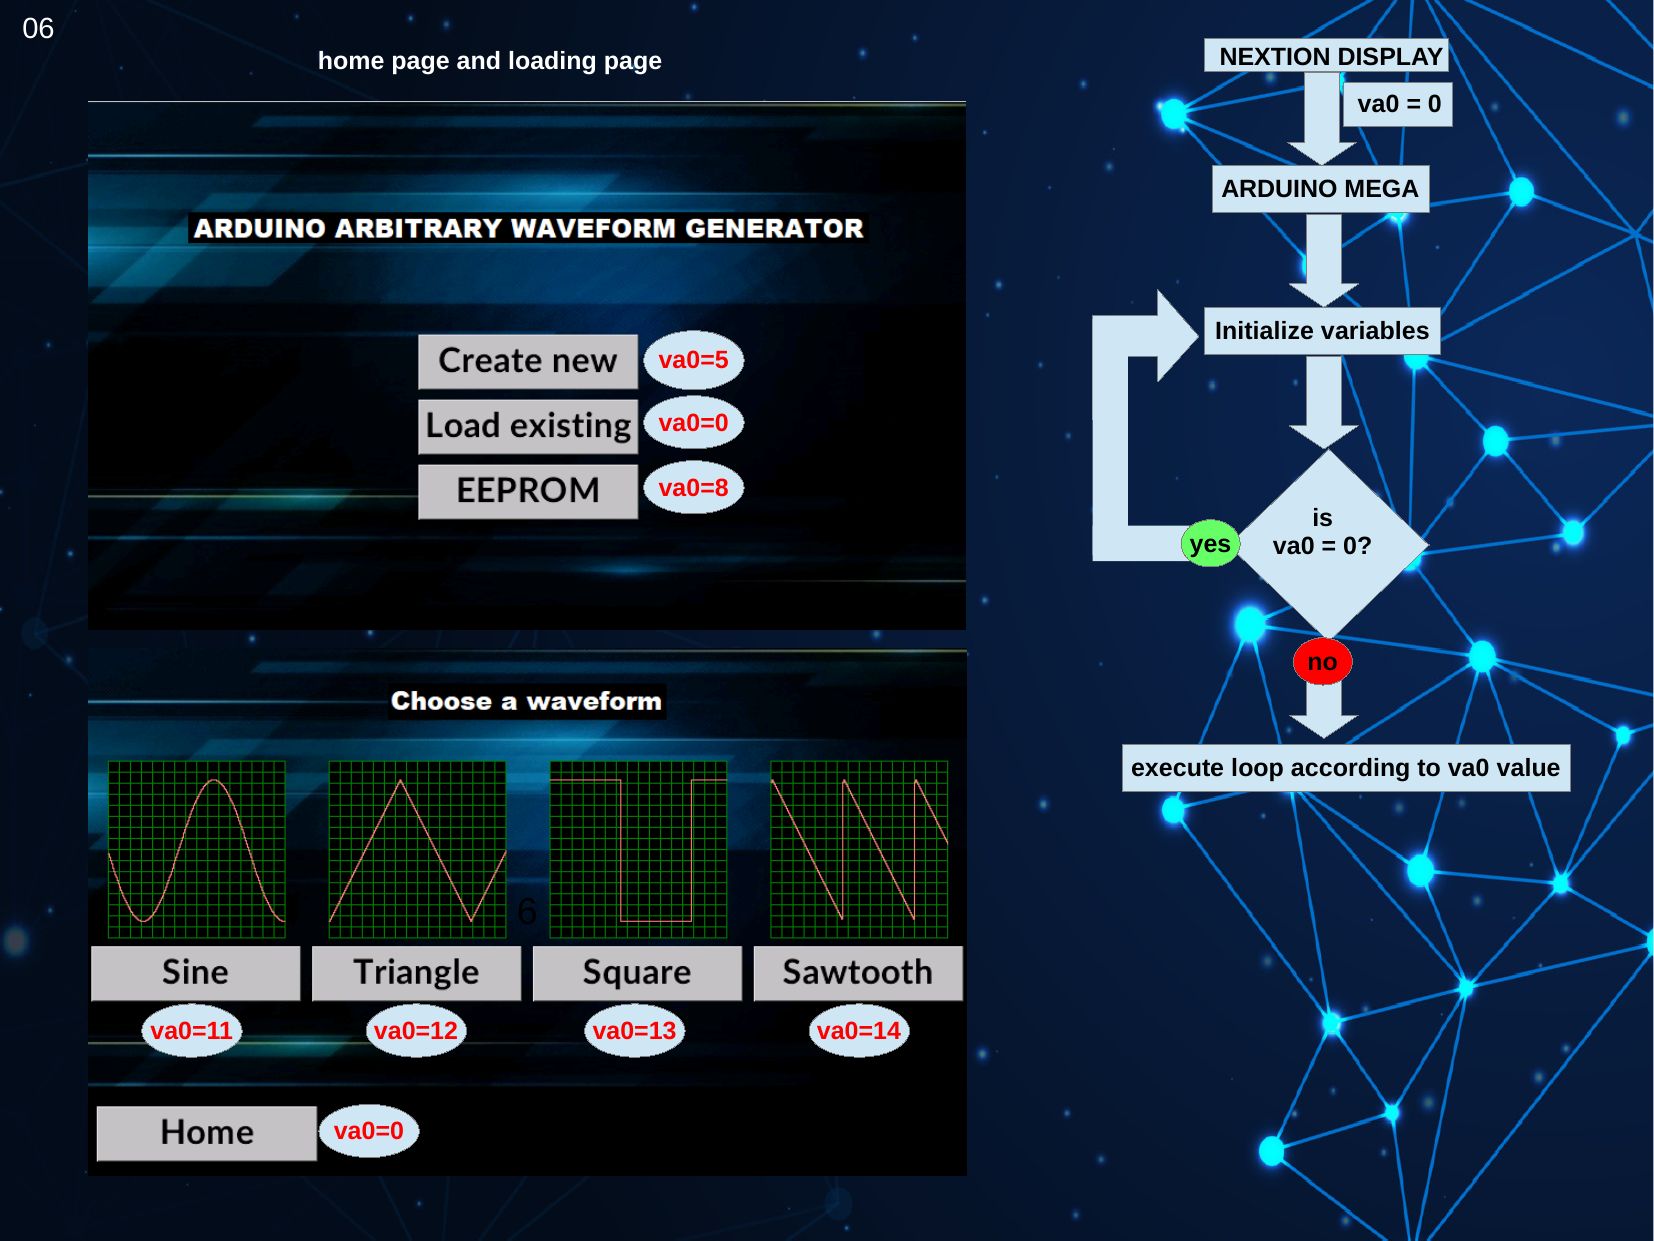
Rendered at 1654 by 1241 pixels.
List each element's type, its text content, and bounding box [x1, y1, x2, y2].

text_box ARDUINO MEGA [1212, 165, 1430, 213]
text_box home page and loading page [303, 39, 686, 83]
text_box Initialize variables [1204, 307, 1441, 355]
title 06 [6, 5, 71, 48]
text_box [1289, 681, 1359, 739]
text_box [1289, 214, 1359, 307]
text_box va0=11 [141, 1003, 243, 1058]
text_box va0=14 [809, 1003, 910, 1058]
text_box va0=12 [366, 1003, 467, 1058]
text_box va0=13 [584, 1003, 686, 1058]
text_box [1092, 289, 1199, 562]
text_box yes [1181, 519, 1241, 567]
text_box va0 = 0 [1343, 90, 1457, 127]
text_box NEXTION DISPLAY [1204, 35, 1458, 90]
text_box va0=8 [643, 460, 745, 514]
text_box is va0 = 0? [1258, 496, 1400, 569]
text_box [1237, 516, 1430, 638]
text_box [1289, 356, 1359, 449]
text_box va0=0 [318, 1104, 420, 1158]
text_box va0=5 [643, 330, 745, 390]
text_box [1279, 448, 1378, 496]
picture [0, 0, 1654, 1241]
text_box [1287, 90, 1357, 165]
text_box va0=0 [643, 395, 745, 449]
text_box execute loop according to va0 value [1122, 744, 1571, 792]
text_box no [1293, 637, 1353, 686]
